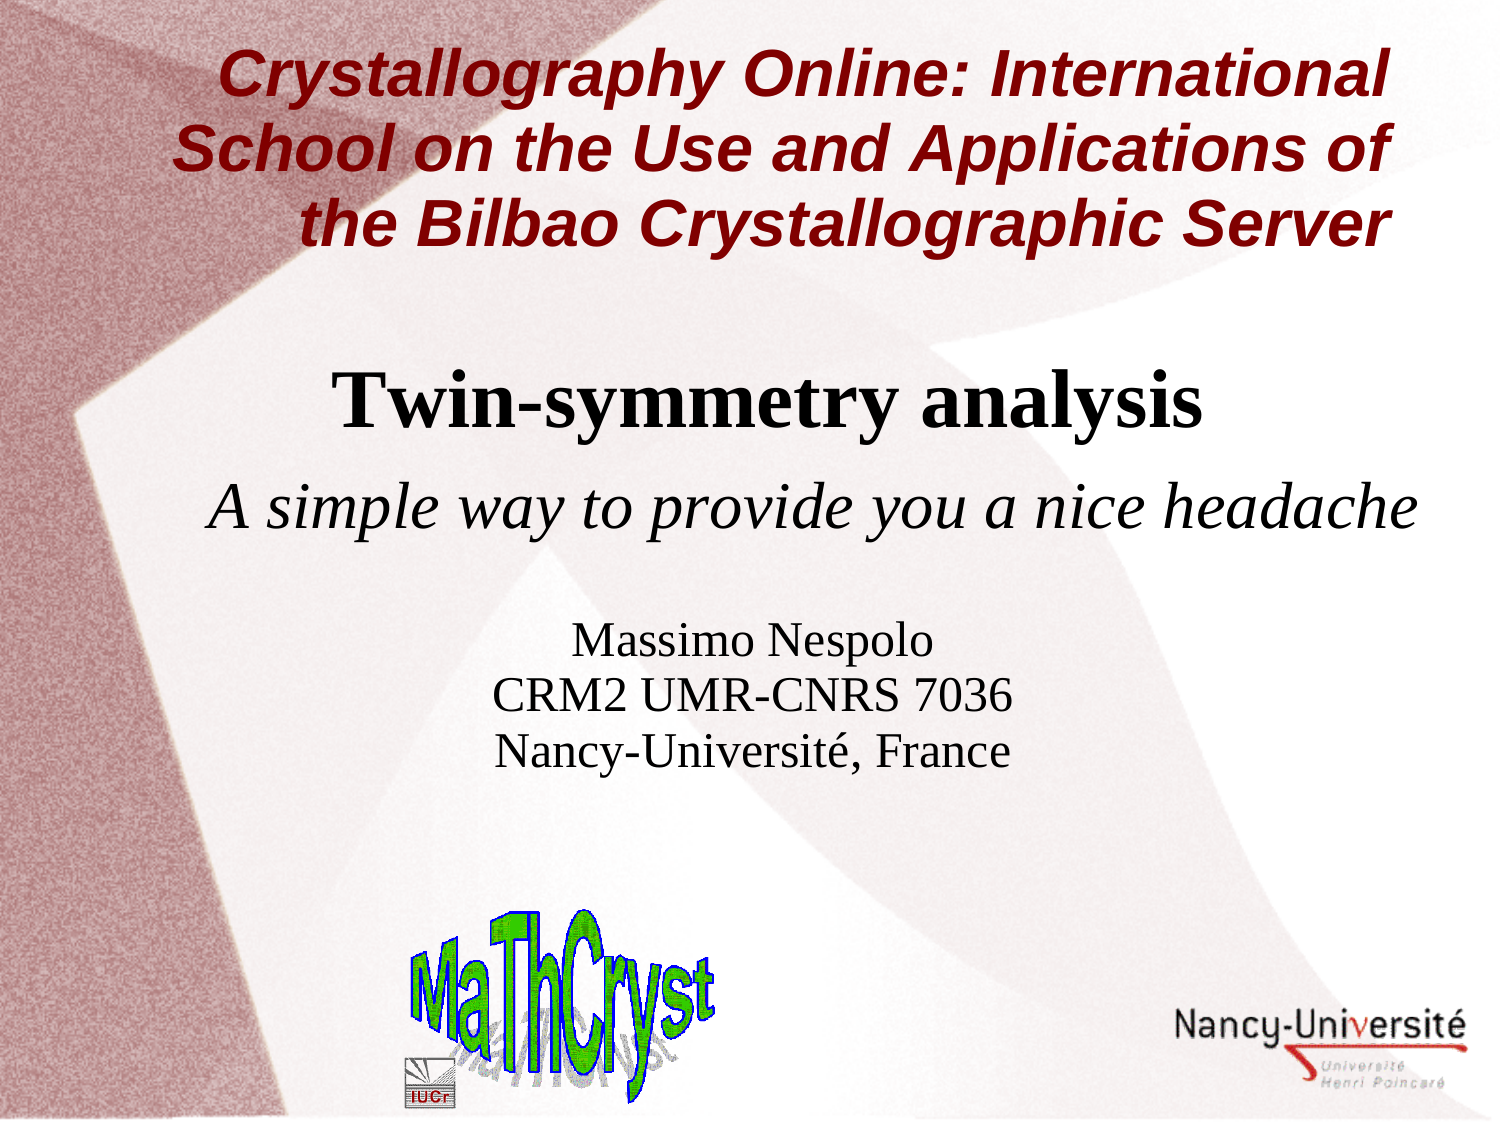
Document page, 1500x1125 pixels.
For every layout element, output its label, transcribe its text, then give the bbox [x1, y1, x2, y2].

title Crystallography Online: International School on the Use and Applications of the Bilbao Crystallographic Server [110, 36, 1392, 261]
text_box Twin-symmetry analysis [316, 346, 1220, 454]
text_box A simple way to provide you a nice headache [194, 461, 1436, 551]
text_box Massimo Nespolo CRM2 UMR-CNRS 7036 Nancy-Université, France [477, 604, 1029, 789]
picture [0, 0, 1500, 1125]
